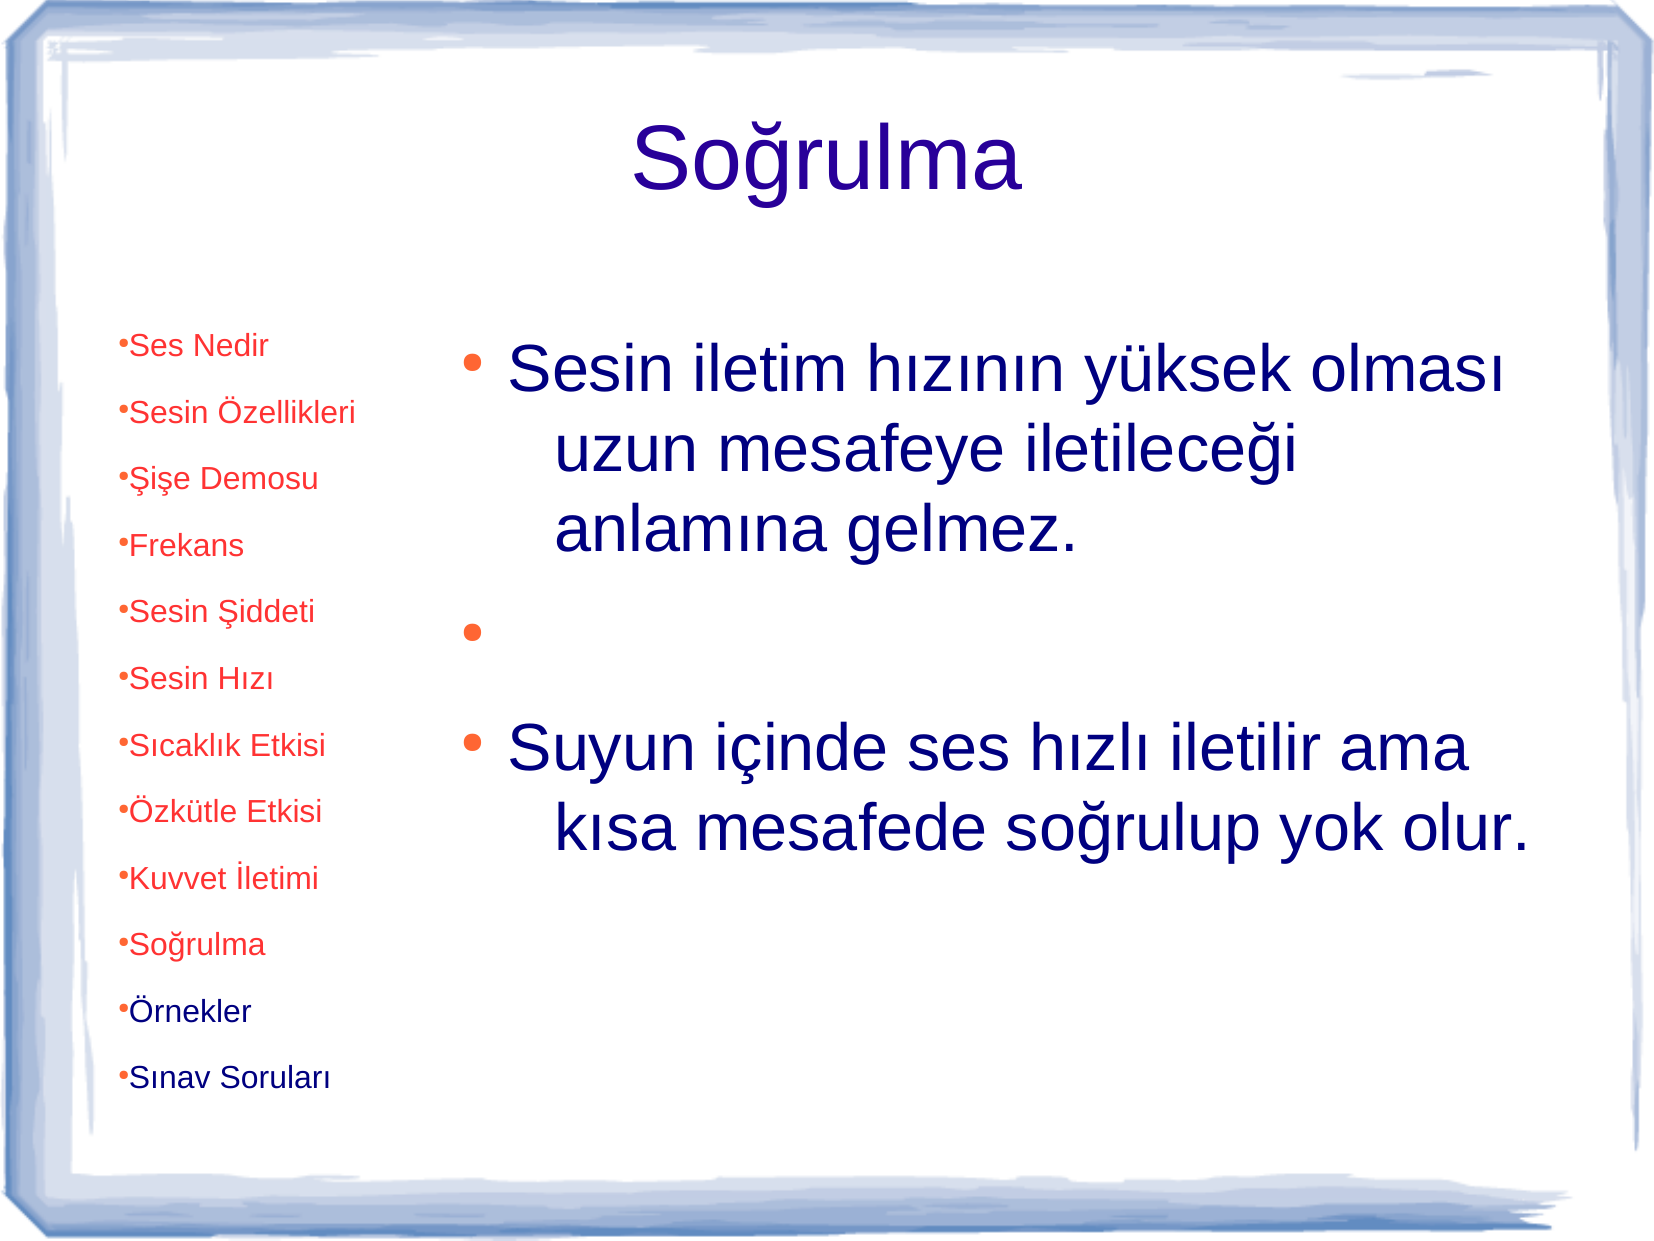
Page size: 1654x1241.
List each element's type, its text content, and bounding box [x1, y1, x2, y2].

title Soğrulma [82, 49, 1571, 257]
list Ses Nedir Sesin Özellikleri Şişe Demosu Frekans Sesin Şiddeti Sesin Hızı Sıcaklık Etkisi Özkütle Etkisi Kuvvet İletimi Soğrulma Örnekler Sınav Soruları [118, 324, 438, 1097]
list Sesin iletim hızının yüksek olması uzun mesafeye iletileceği anlamına gelmez. Suyun içinde ses hızlı iletilir ama kısa mesafede soğrulup yok olur. [460, 324, 1572, 1004]
